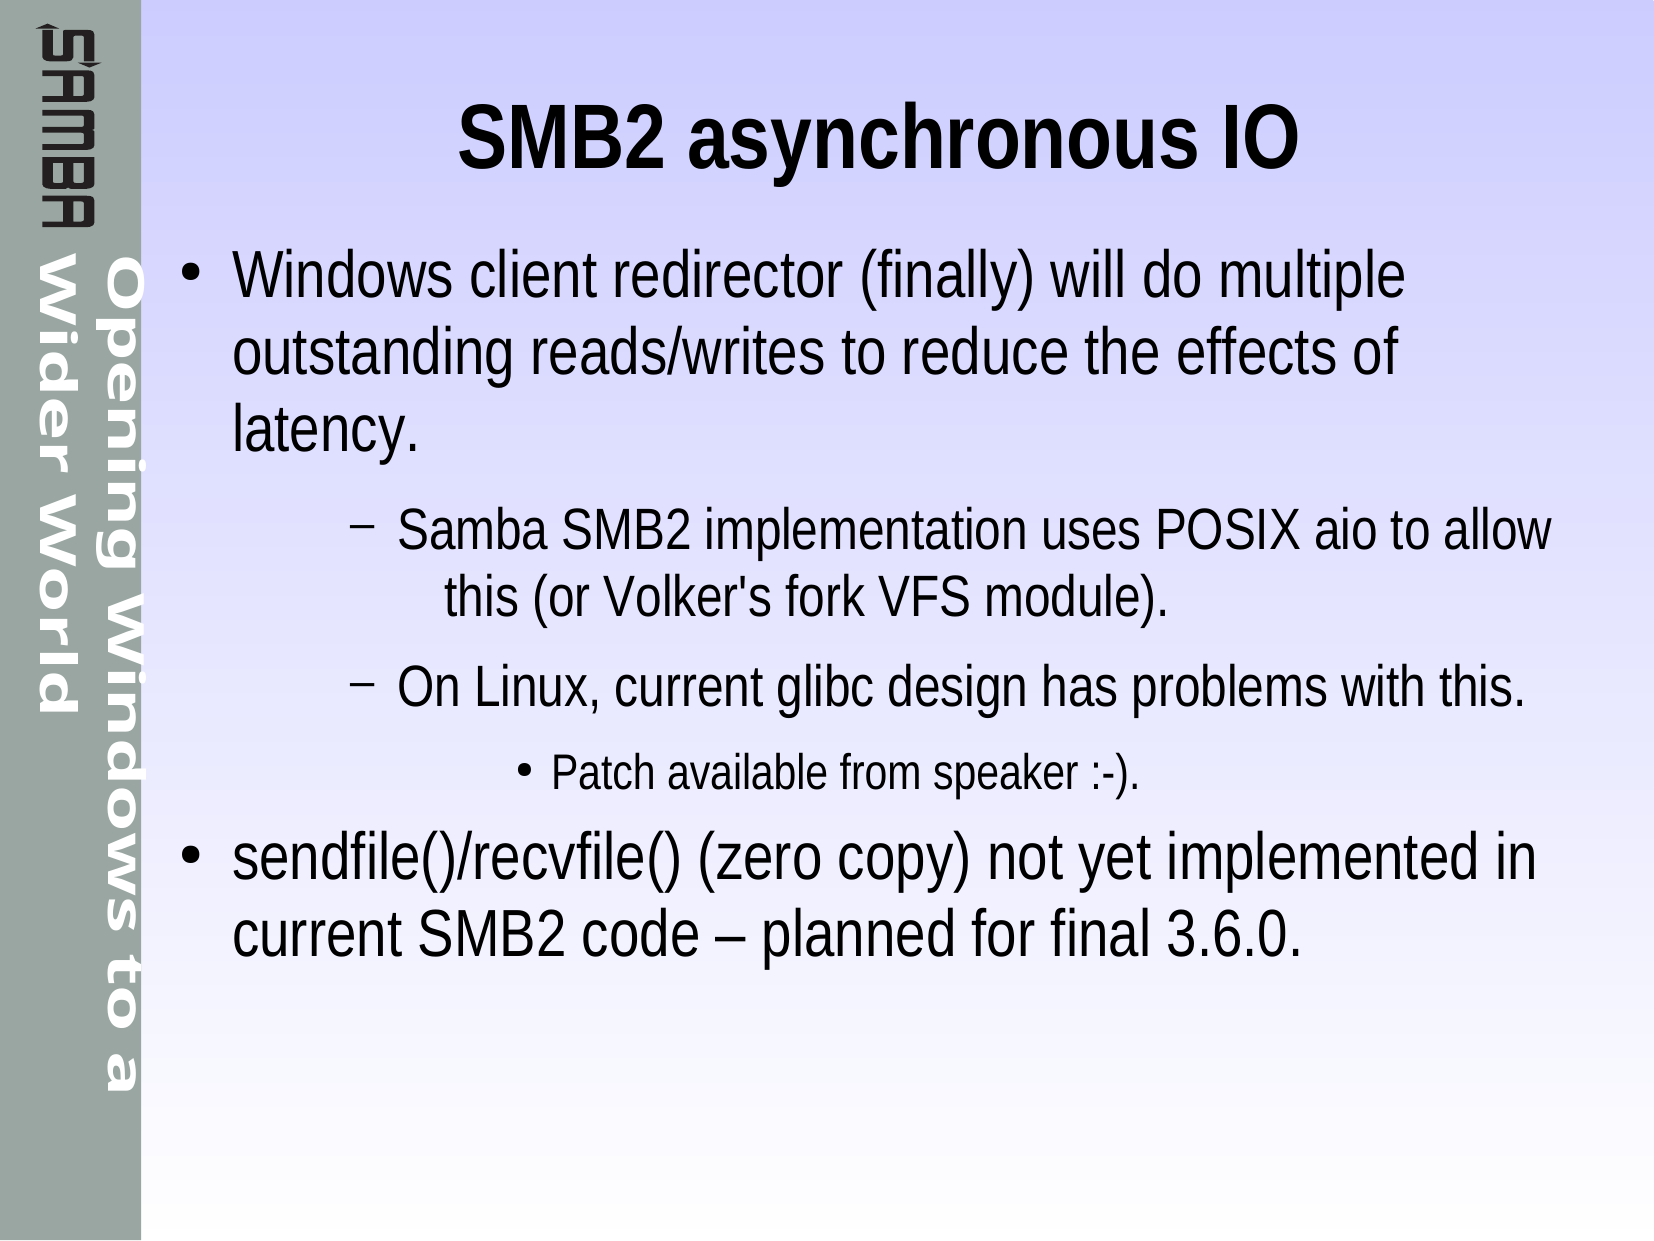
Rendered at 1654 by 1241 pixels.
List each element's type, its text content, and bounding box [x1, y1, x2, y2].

list Windows client redirector (finally) will do multiple outstanding reads/writes to reduce the effects of latency. Samba SMB2 implementation uses POSIX aio to allow this (or Volker's fork VFS module). On Linux, current glibc design has problems with this. Patch available from speaker :-). sendfile()/recvfile() (zero copy) not yet implemented in current SMB2 code – planned for final 3.6.0. [161, 235, 1574, 1194]
title SMB2 asynchronous IO [173, 31, 1586, 239]
